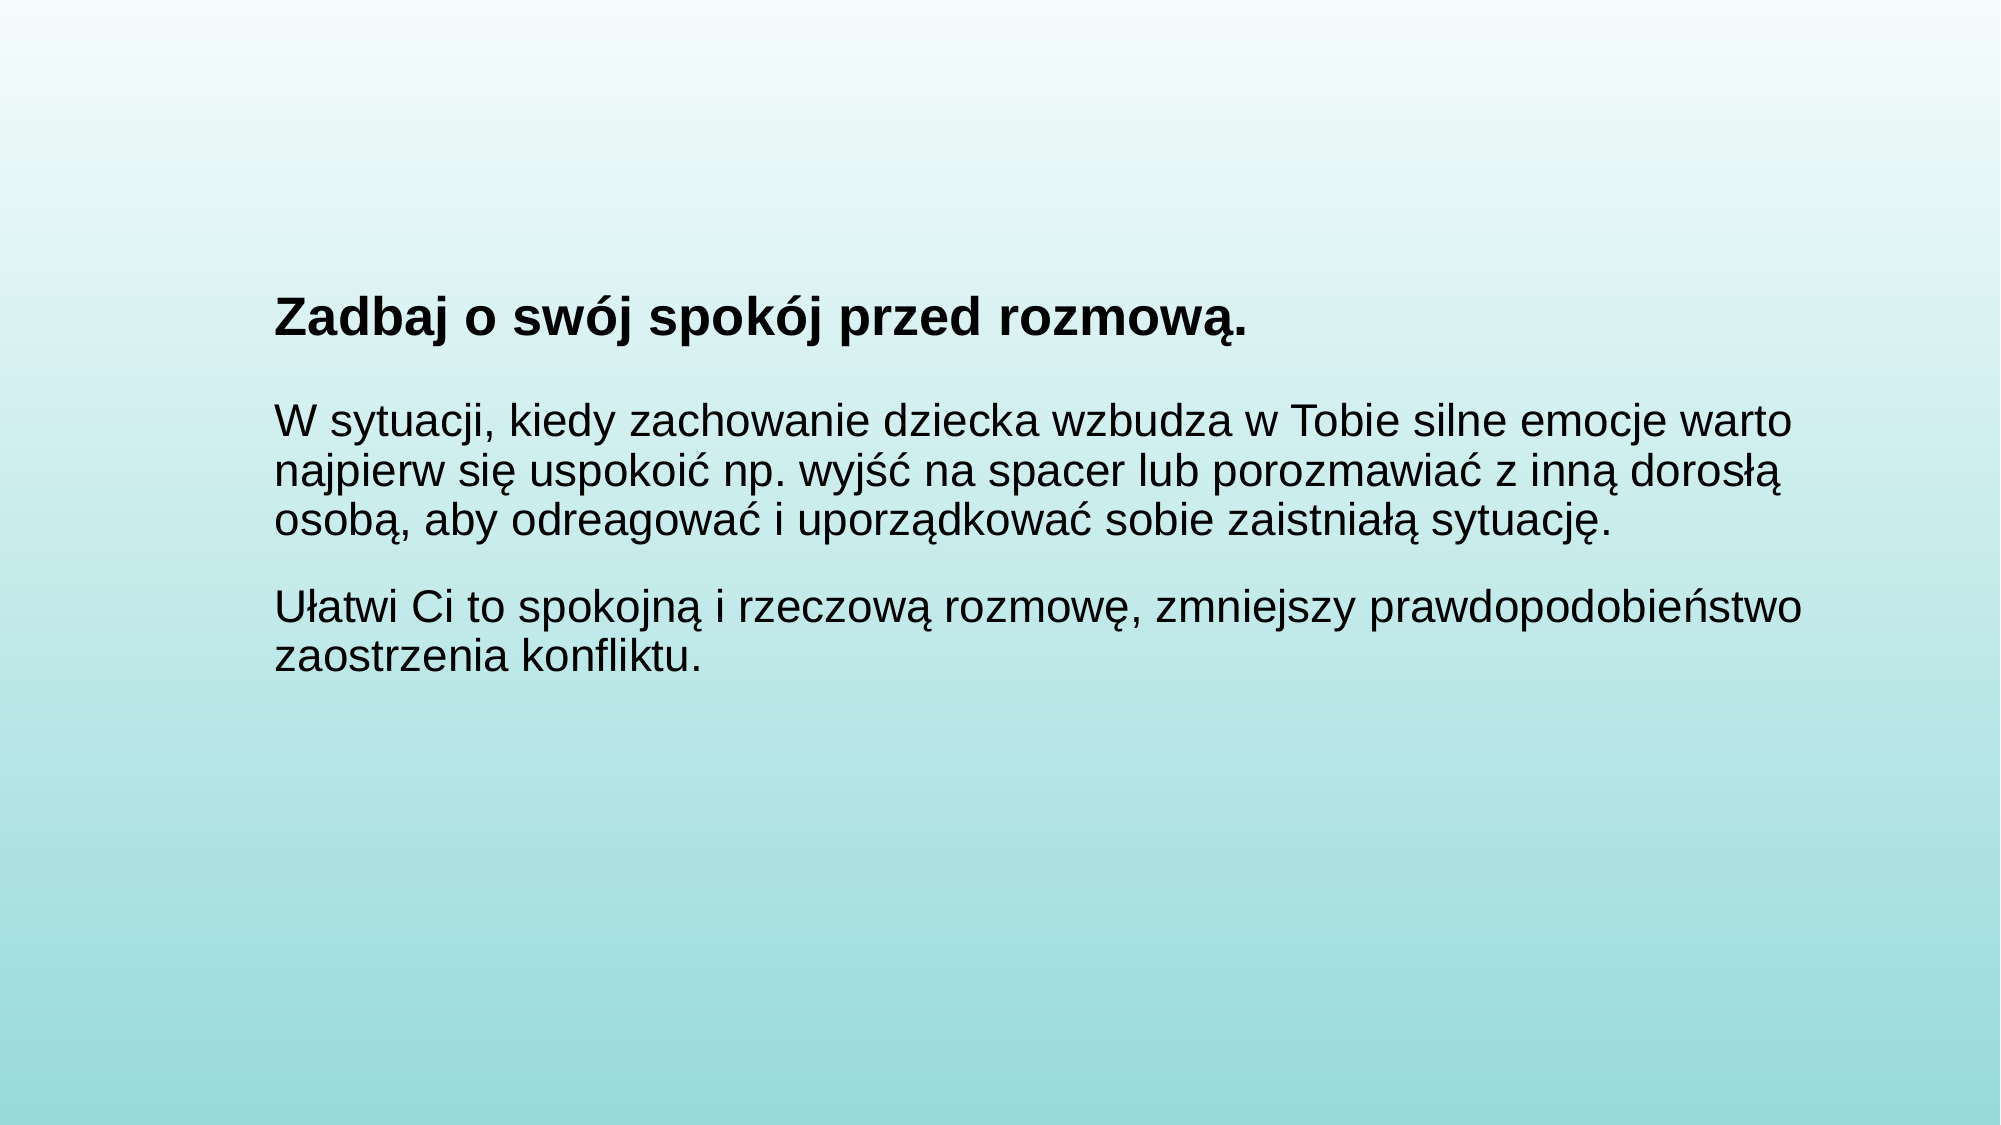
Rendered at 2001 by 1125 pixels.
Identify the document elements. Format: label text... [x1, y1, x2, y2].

text_box Zadbaj o swój spokój przed rozmową. [259, 281, 1501, 355]
text_box W sytuacji, kiedy zachowanie dziecka wzbudza w Tobie silne emocje warto najpierw się uspokoić np. wyjść na spacer lub porozmawiać z inną dorosłą osobą, aby odreagować i uporządkować sobie zaistniałą sytuację. Ułatwi Ci to spokojną i rzeczową rozmowę, zmniejszy prawdopodobieństwo zaostrzenia konfliktu. [259, 389, 1859, 690]
